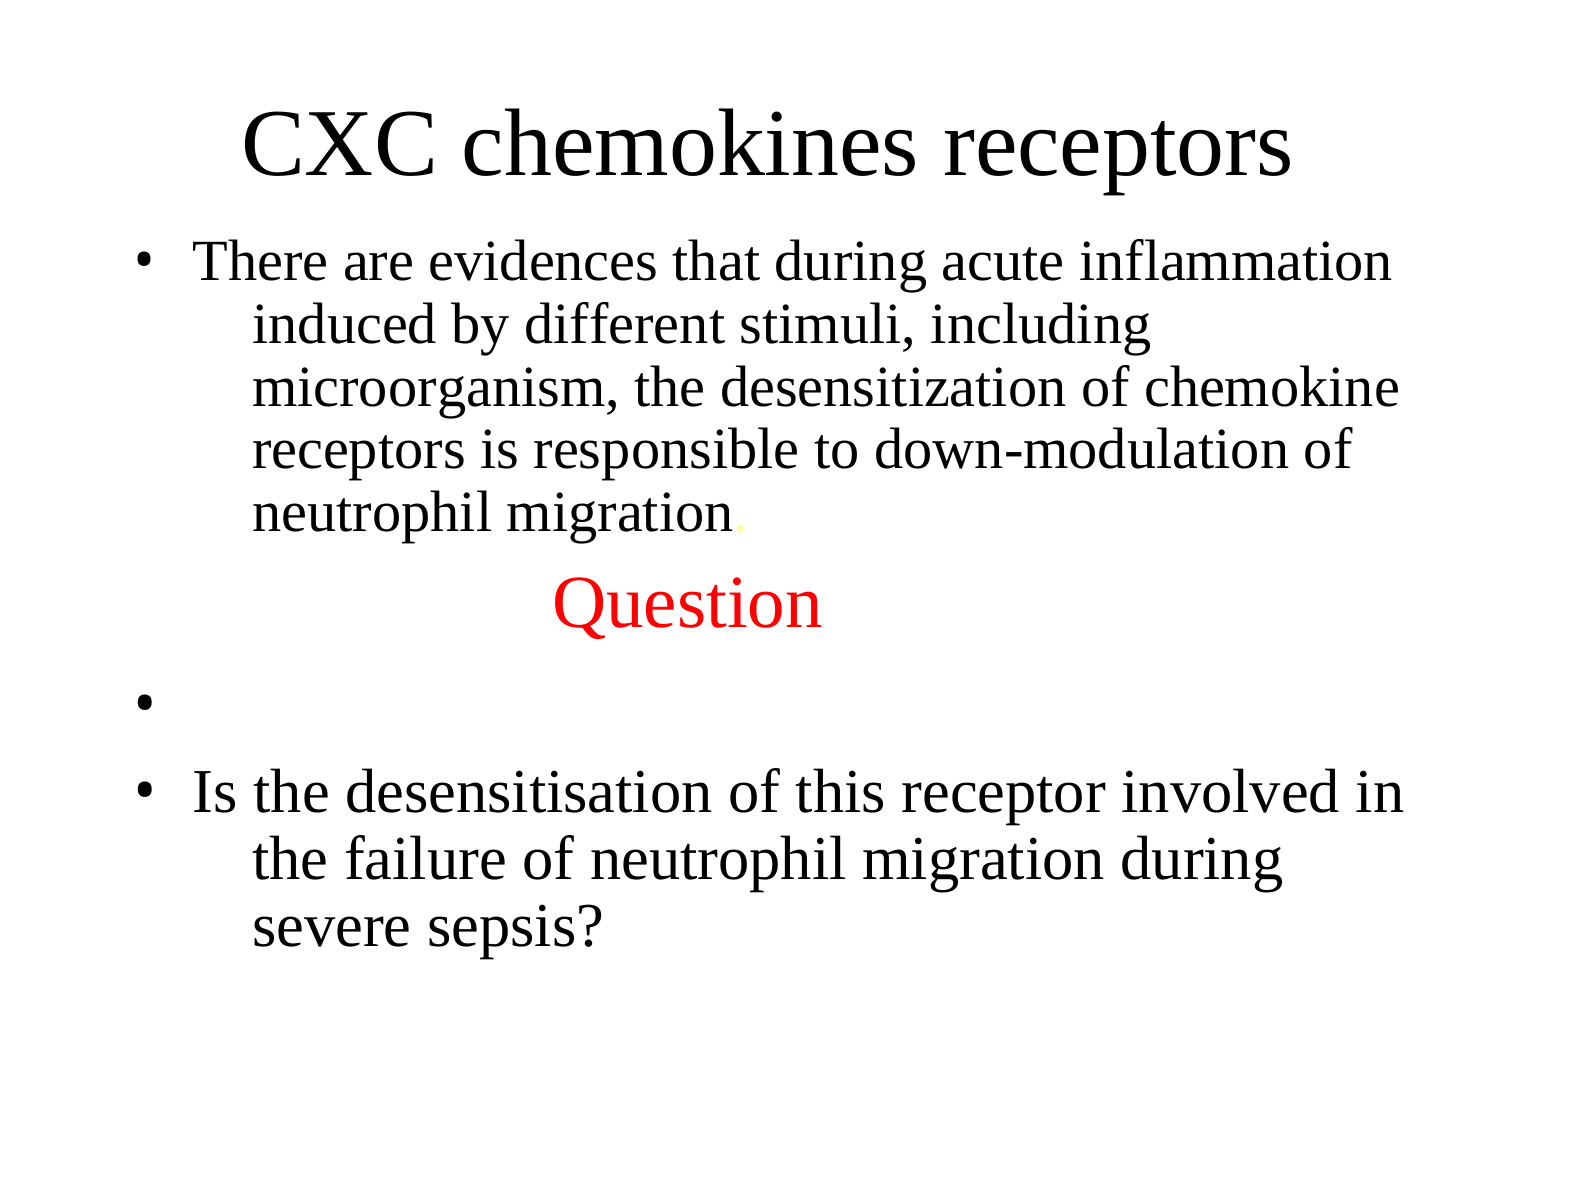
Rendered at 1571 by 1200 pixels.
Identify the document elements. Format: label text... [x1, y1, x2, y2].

list There are evidences that during acute inflammation induced by different stimuli, including microorganism, the desensitization of chemokine receptors is responsible to down-modulation of neutrophil migration. Question Is the desensitisation of this receptor involved in the failure of neutrophil migration during severe sepsis? [117, 222, 1453, 1067]
title CXC chemokines receptors [100, 0, 1436, 274]
